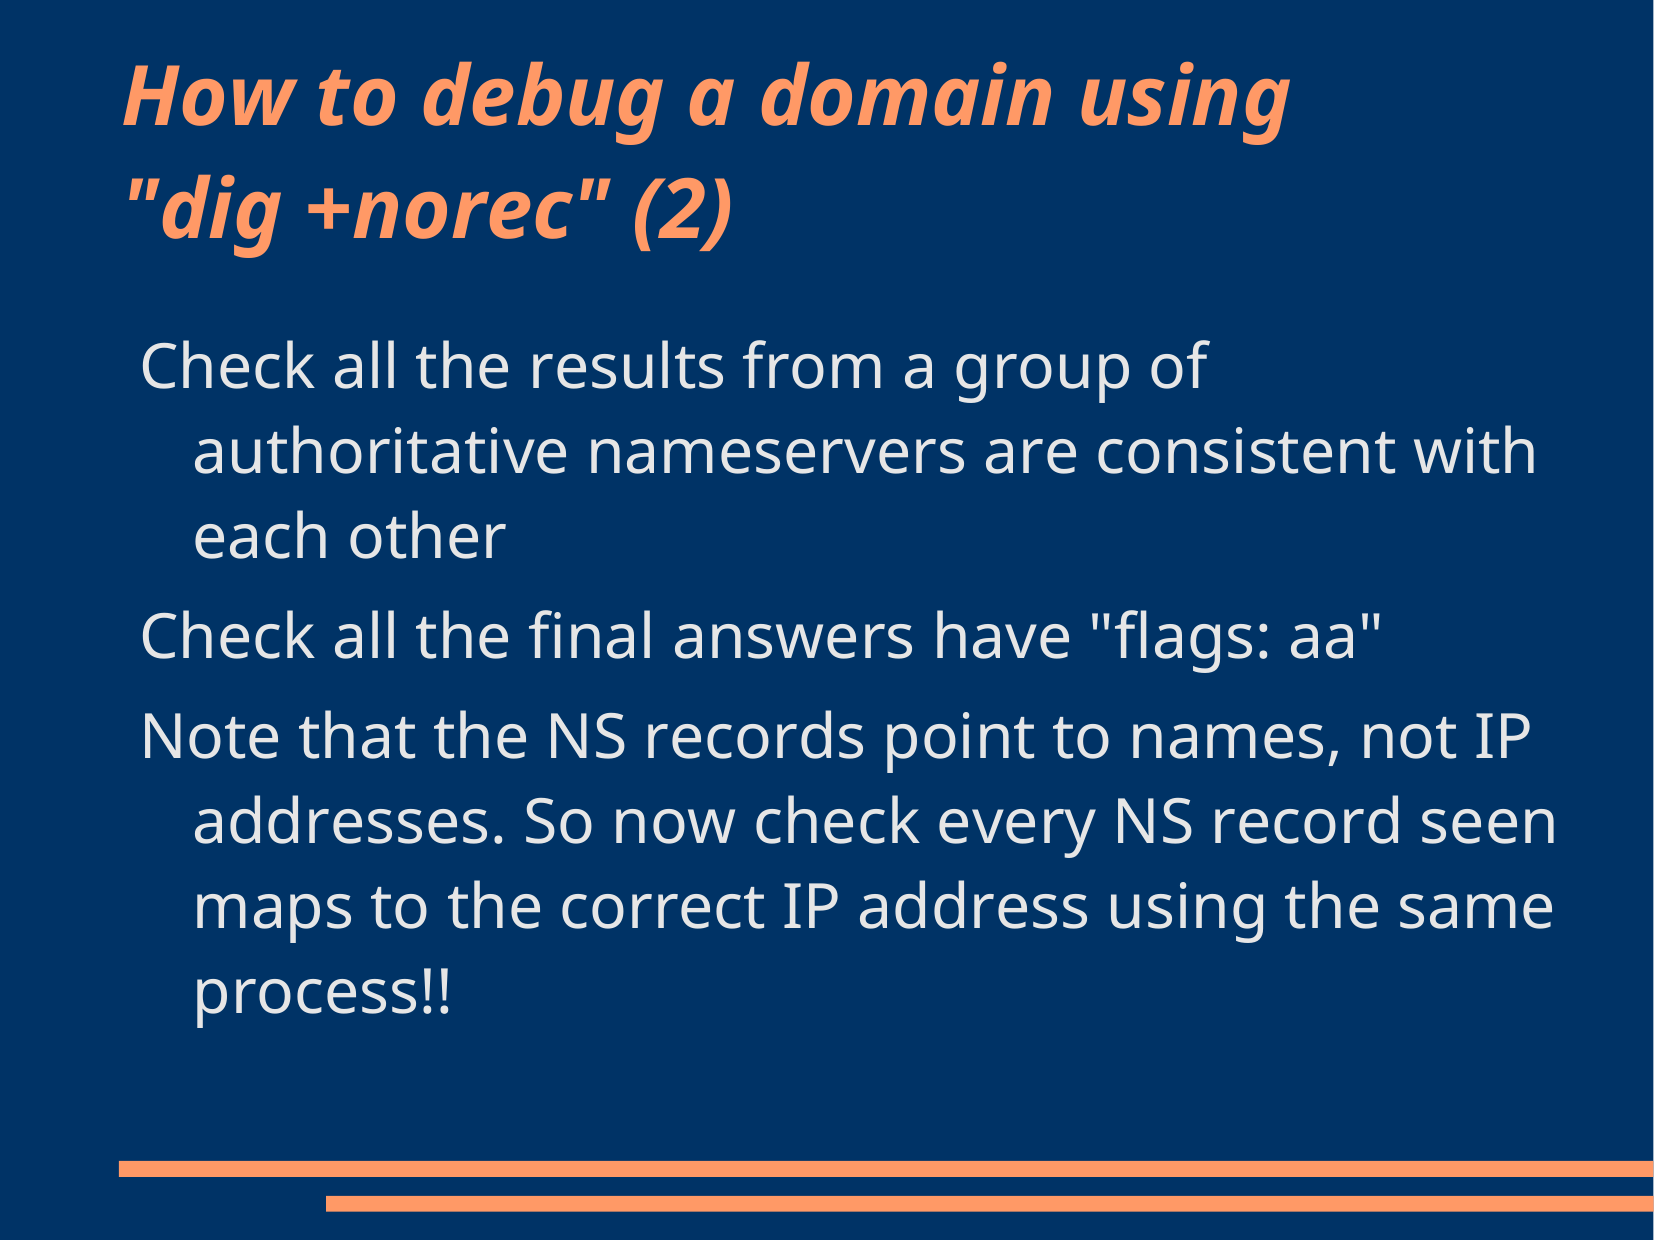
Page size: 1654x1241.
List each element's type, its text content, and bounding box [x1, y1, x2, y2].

list Check all the results from a group of authoritative nameservers are consistent with each other Check all the final answers have "flags: aa" Note that the NS records point to names, not IP addresses. So now check every NS record seen maps to the correct IP address using the same process!! [121, 322, 1561, 1133]
title How to debug a domain using "dig +norec" (2) [121, 46, 1534, 254]
